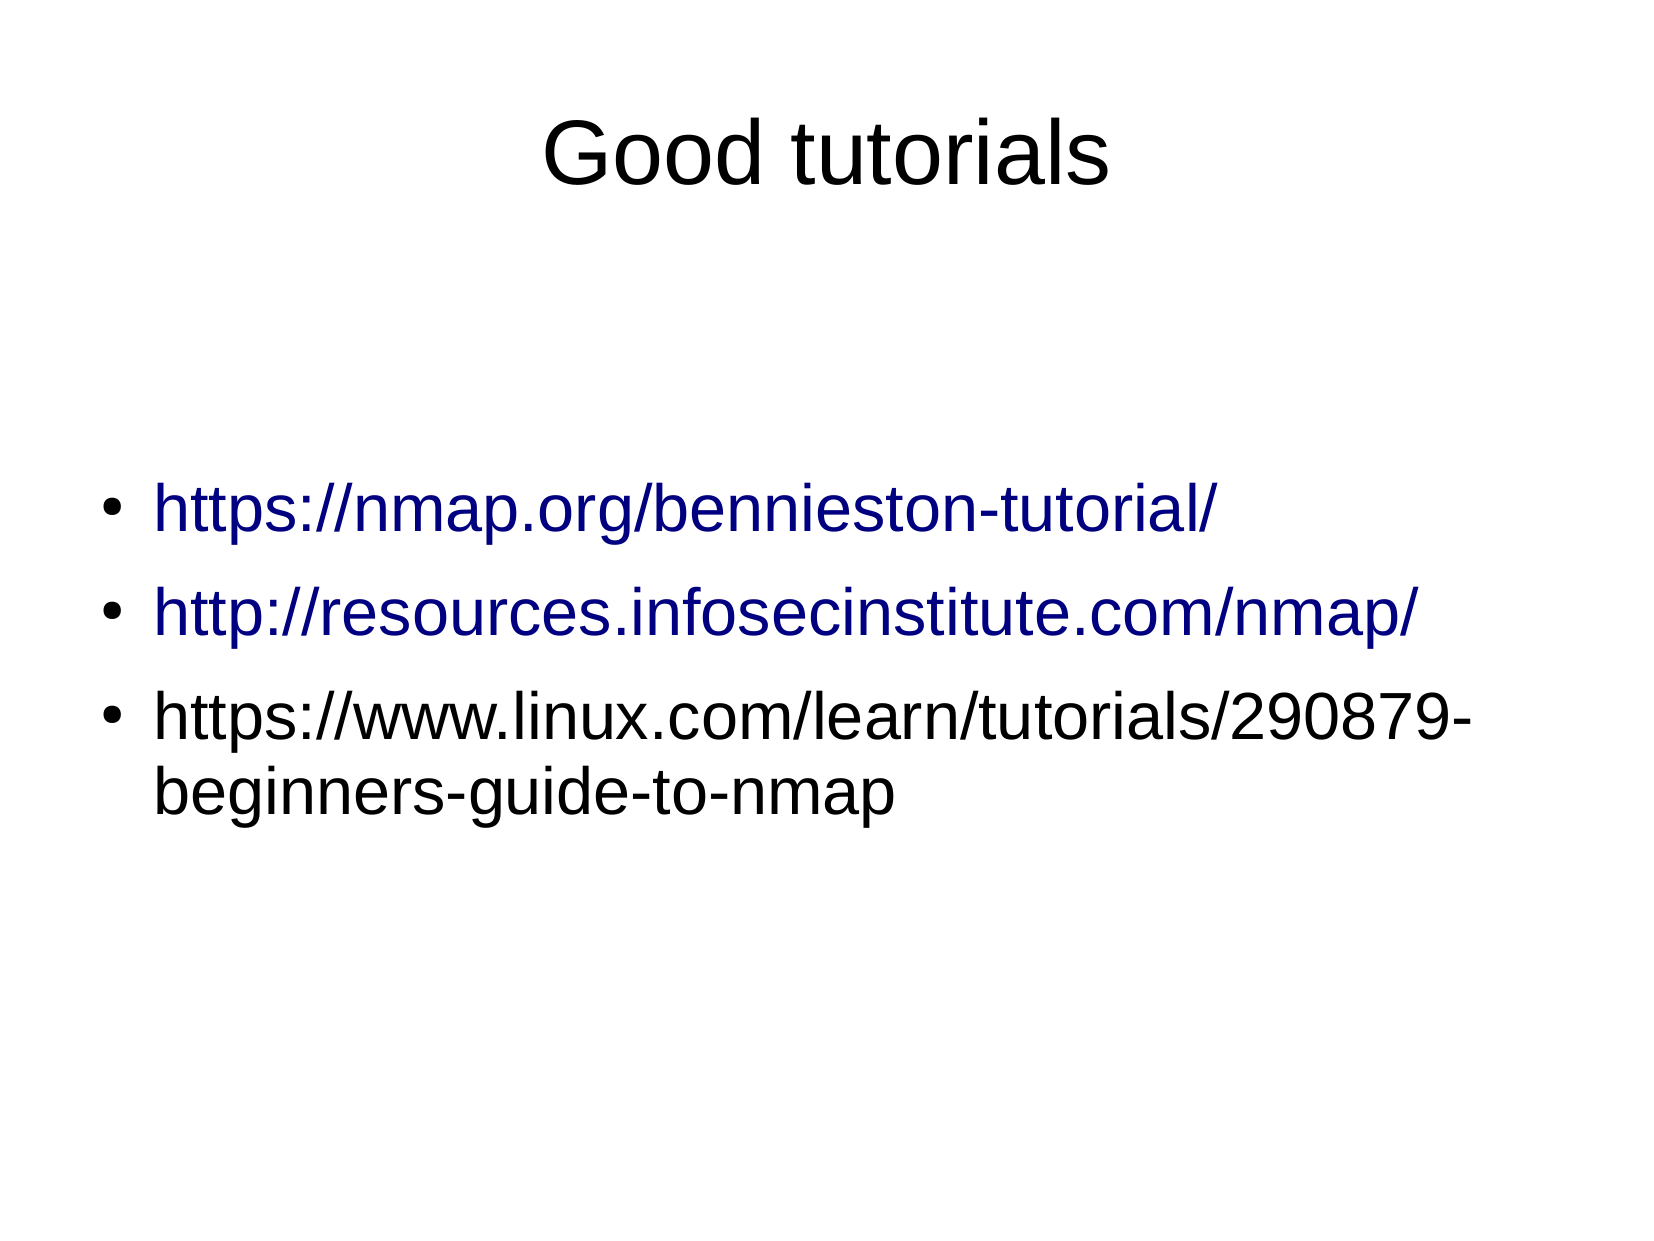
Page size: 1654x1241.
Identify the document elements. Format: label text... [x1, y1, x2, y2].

list https://nmap.org/bennieston-tutorial/ http://resources.infosecinstitute.com/nmap/ https://www.linux.com/learn/tutorials/290879-beginners-guide-to-nmap [82, 290, 1571, 1010]
title Good tutorials [82, 49, 1571, 257]
